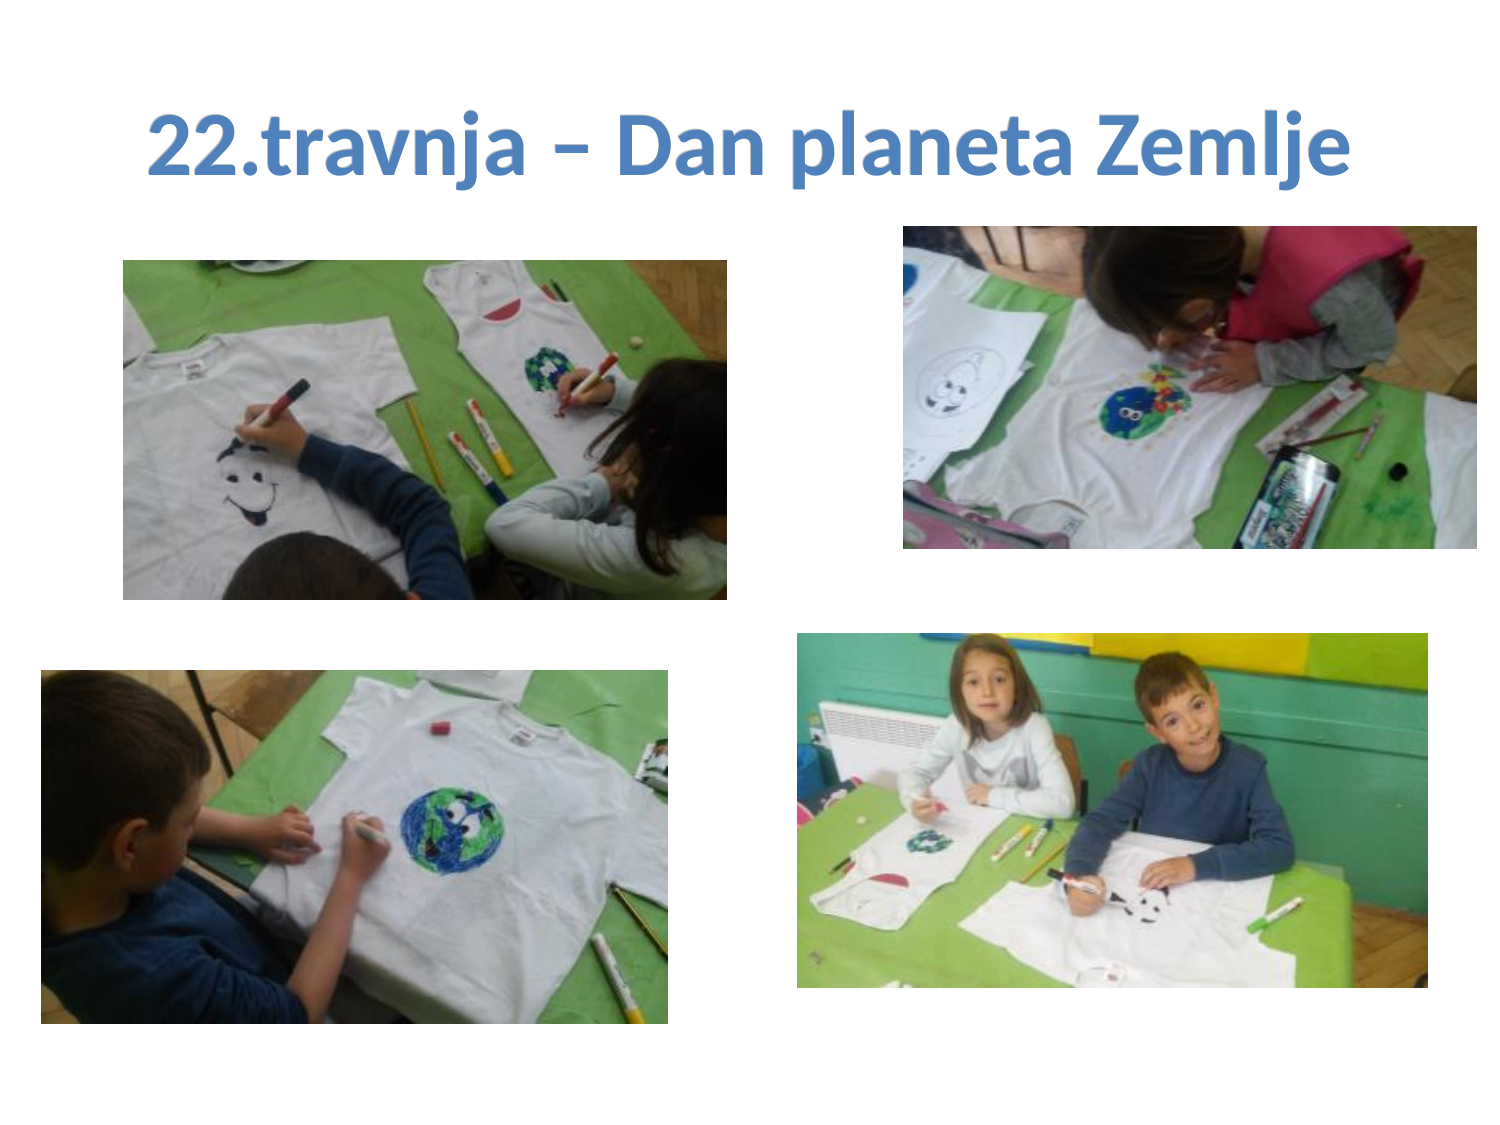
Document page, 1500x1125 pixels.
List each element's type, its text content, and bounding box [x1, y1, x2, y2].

picture [903, 226, 1477, 549]
picture [123, 260, 727, 600]
picture [41, 671, 668, 1024]
title 22.travnja – Dan planeta Zemlje [75, 45, 1426, 233]
picture [797, 633, 1428, 988]
